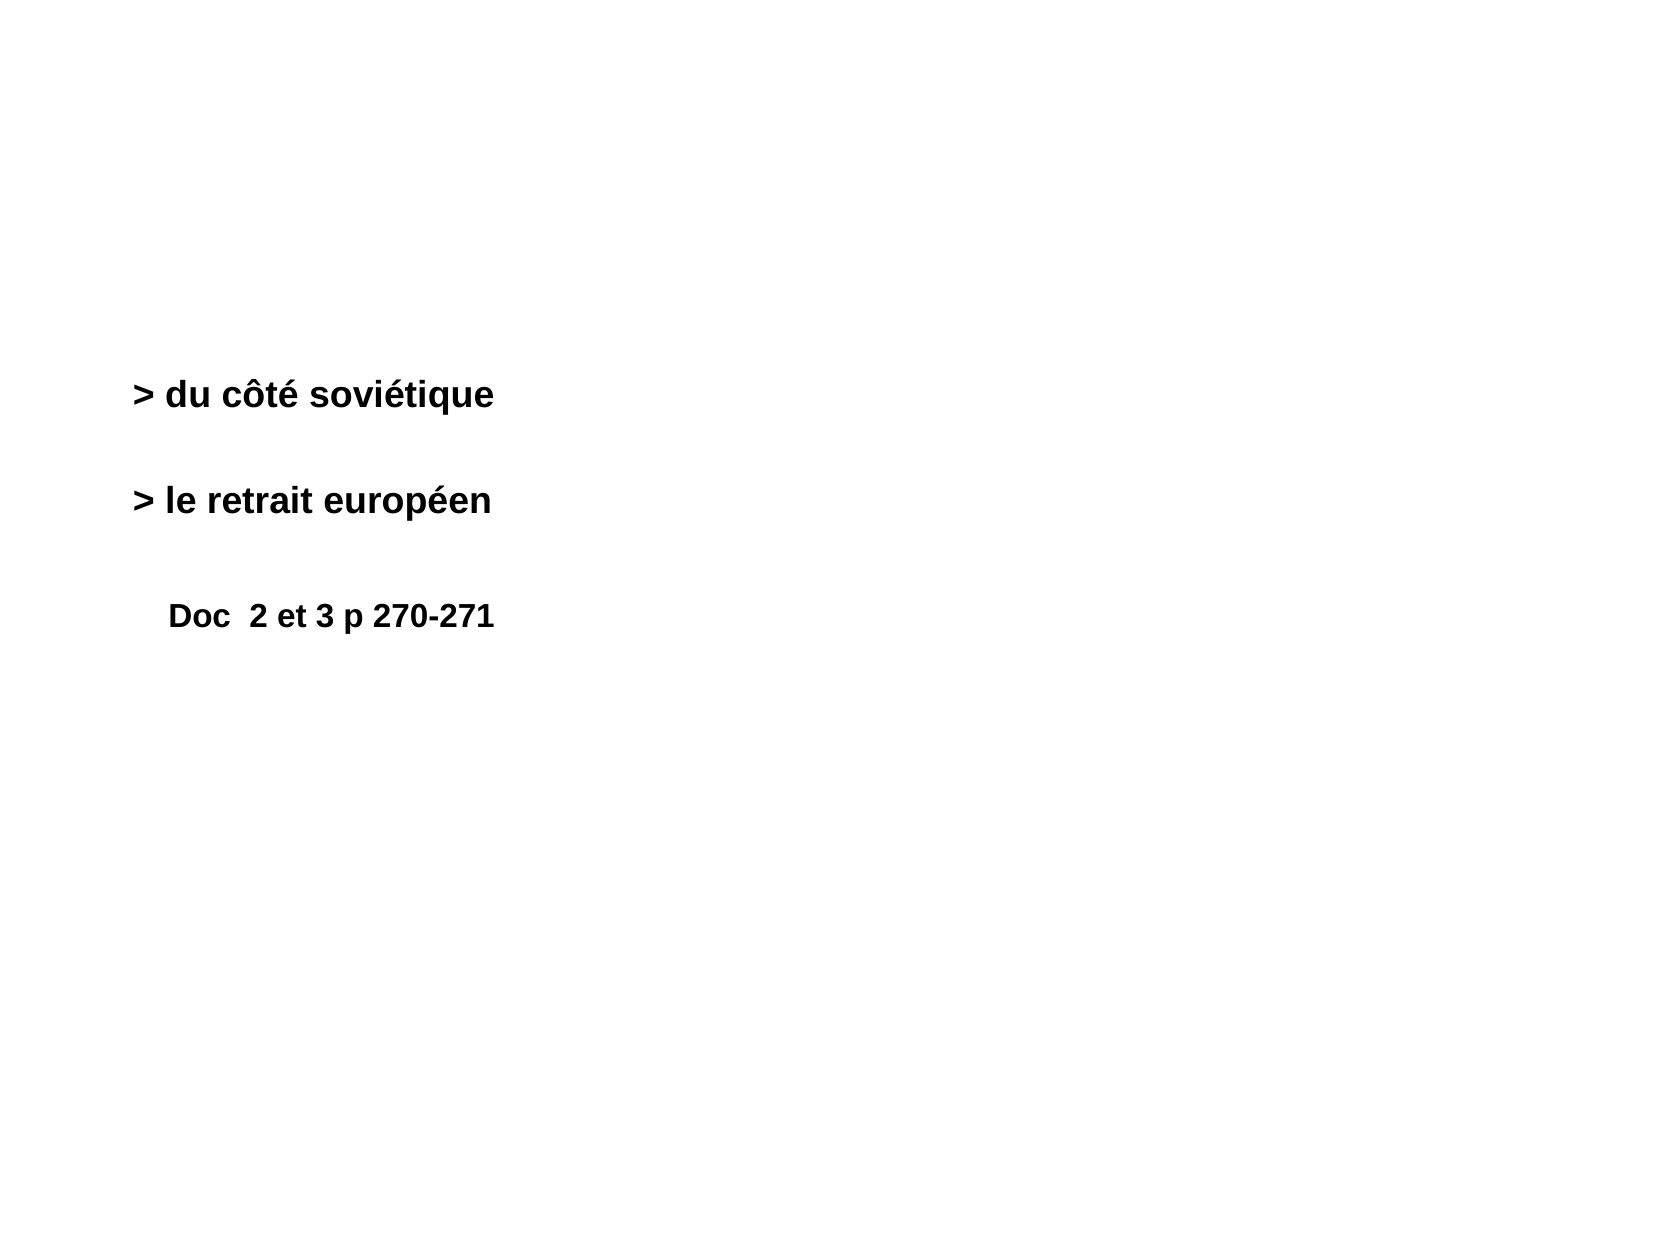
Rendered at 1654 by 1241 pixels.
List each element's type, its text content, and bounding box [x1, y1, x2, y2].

text_box Doc 2 et 3 p 270-271 [153, 590, 556, 644]
text_box > du côté soviétique [118, 366, 520, 425]
text_box > le retrait européen [118, 472, 508, 531]
